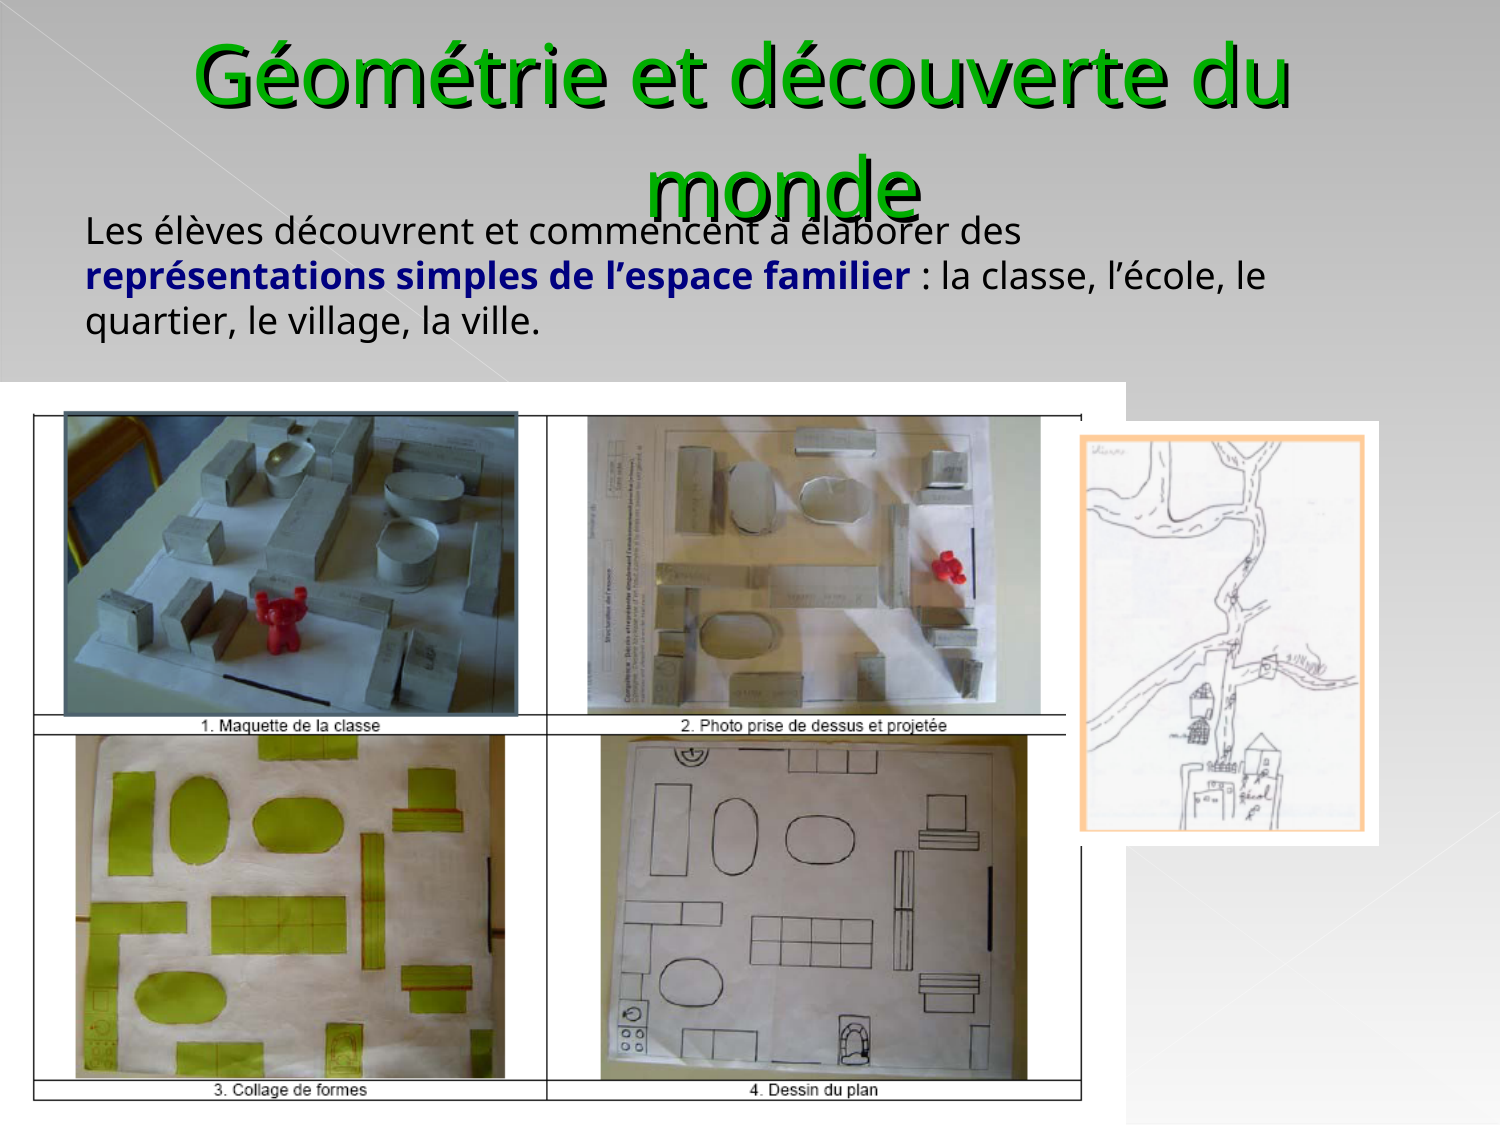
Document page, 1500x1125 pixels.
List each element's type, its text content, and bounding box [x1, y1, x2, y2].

picture [1066, 421, 1379, 846]
text_box Les élèves découvrent et commencent à élaborer des représentations simples de l’espace familier : la classe, l’école, le quartier, le village, la ville. [70, 237, 1348, 350]
title Géométrie et découverte du monde [67, 21, 1418, 237]
text_box [0, 382, 1126, 1125]
